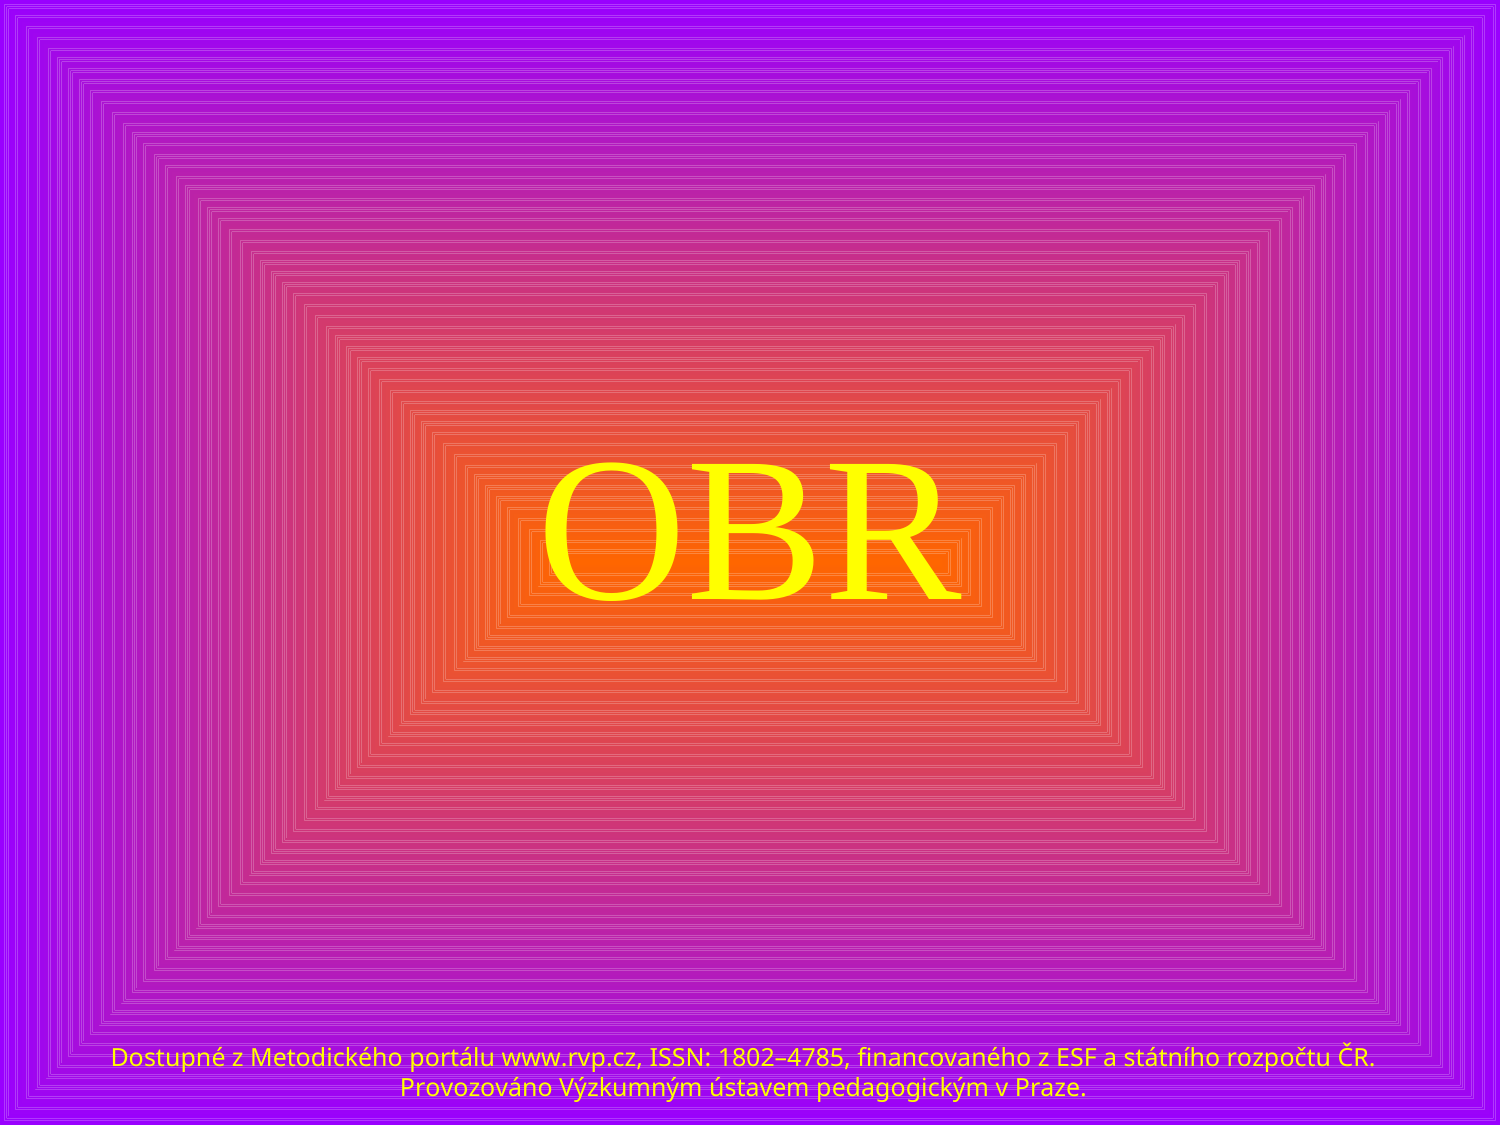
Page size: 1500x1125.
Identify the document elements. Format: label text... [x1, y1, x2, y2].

text_box OBR [0, 385, 1500, 649]
text_box Dostupné z Metodického portálu www.rvp.cz, ISSN: 1802–4785, financovaného z ESF a státního rozpočtu ČR. Provozováno Výzkumným ústavem pedagogickým v Praze. [35, 1041, 1454, 1102]
